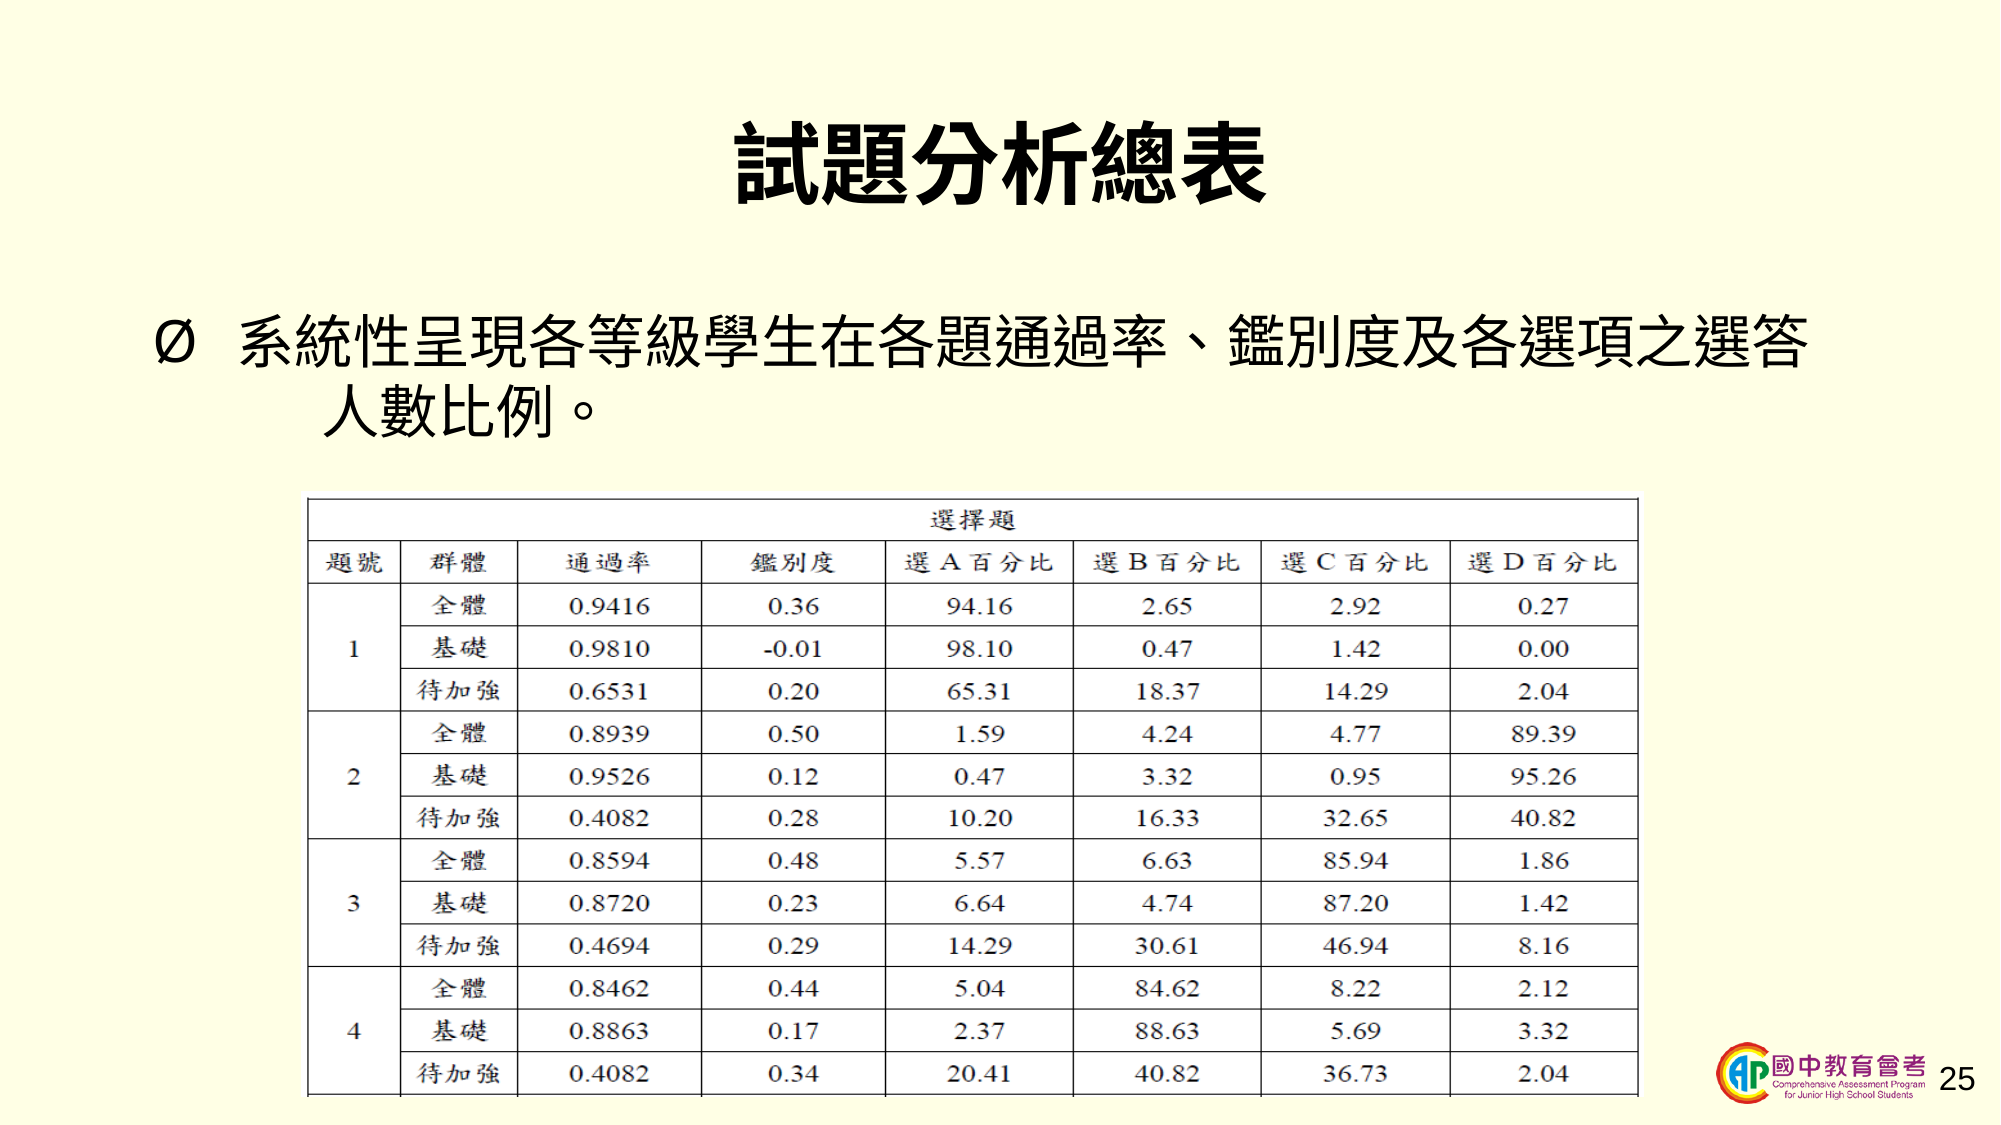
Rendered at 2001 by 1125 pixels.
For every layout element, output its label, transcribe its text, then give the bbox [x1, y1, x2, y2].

title 試題分析總表 [137, 59, 1863, 278]
picture [301, 491, 1644, 1097]
list 系統性呈現各等級學生在各題通過率、鑑別度及各選項之選答人數比例。 [137, 297, 1863, 1012]
text_box 25 [1923, 1047, 2000, 1108]
